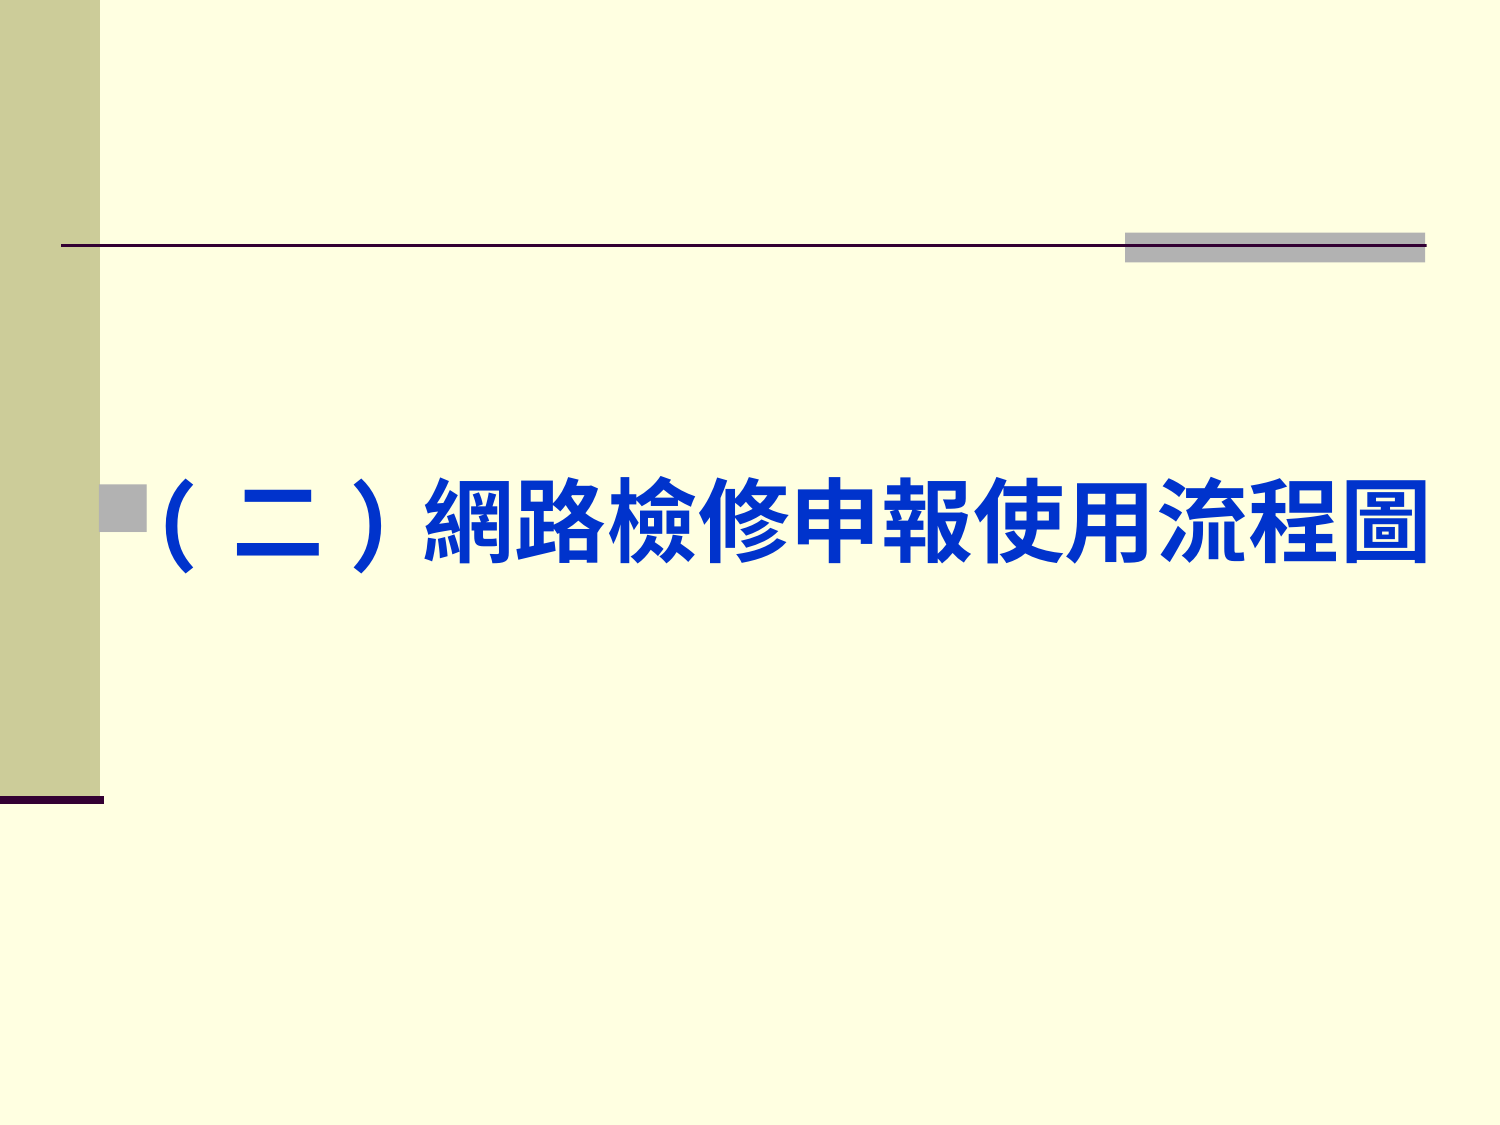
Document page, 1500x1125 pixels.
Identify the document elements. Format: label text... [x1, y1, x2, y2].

list (二)網路檢修申報使用流程圖 [77, 456, 1500, 745]
